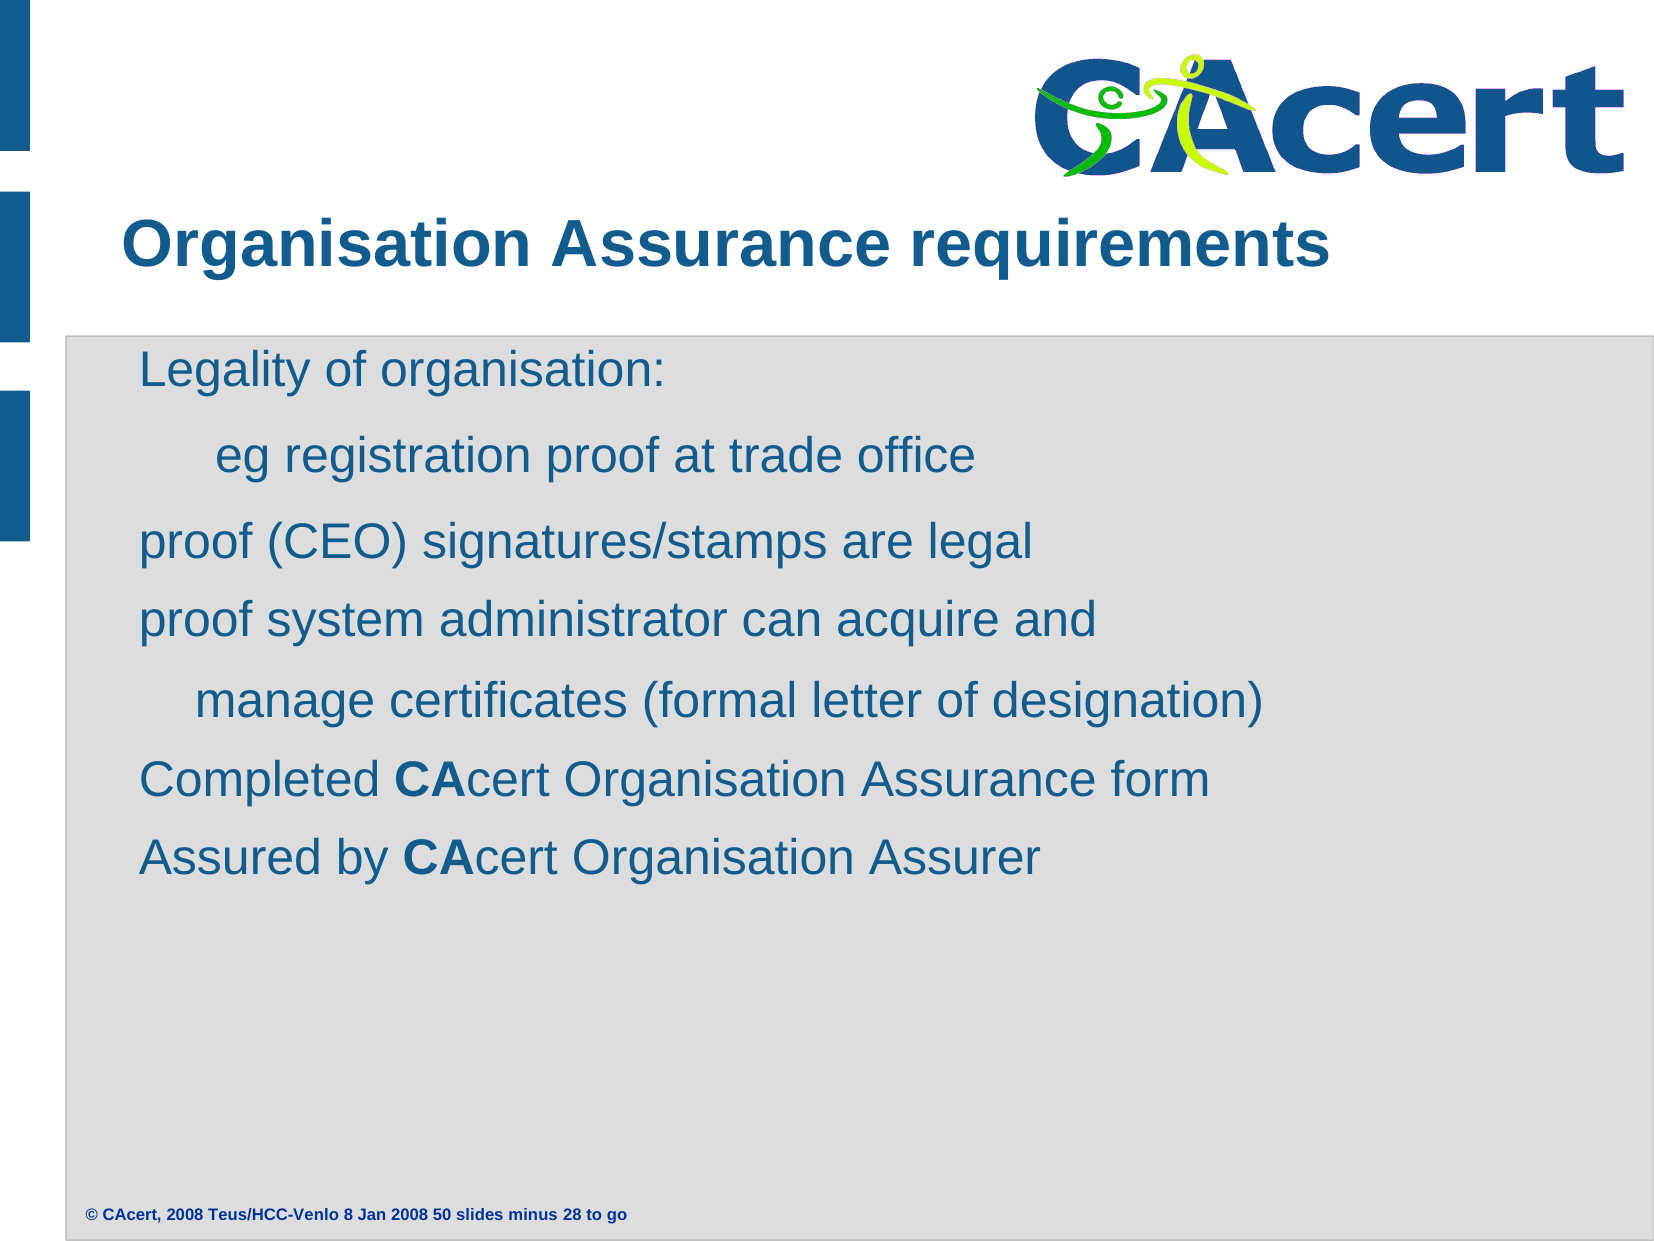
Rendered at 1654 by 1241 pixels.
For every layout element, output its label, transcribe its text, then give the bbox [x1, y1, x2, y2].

picture [1033, 53, 1625, 178]
list Legality of organisation: eg registration proof at trade office proof (CEO) signatures/stamps are legal proof system administrator can acquire and manage certificates (formal letter of designation)‏ Completed CAcert Organisation Assurance form Assured by CAcert Organisation Assurer [121, 344, 1595, 1238]
title Organisation Assurance requirements [121, 177, 1533, 315]
